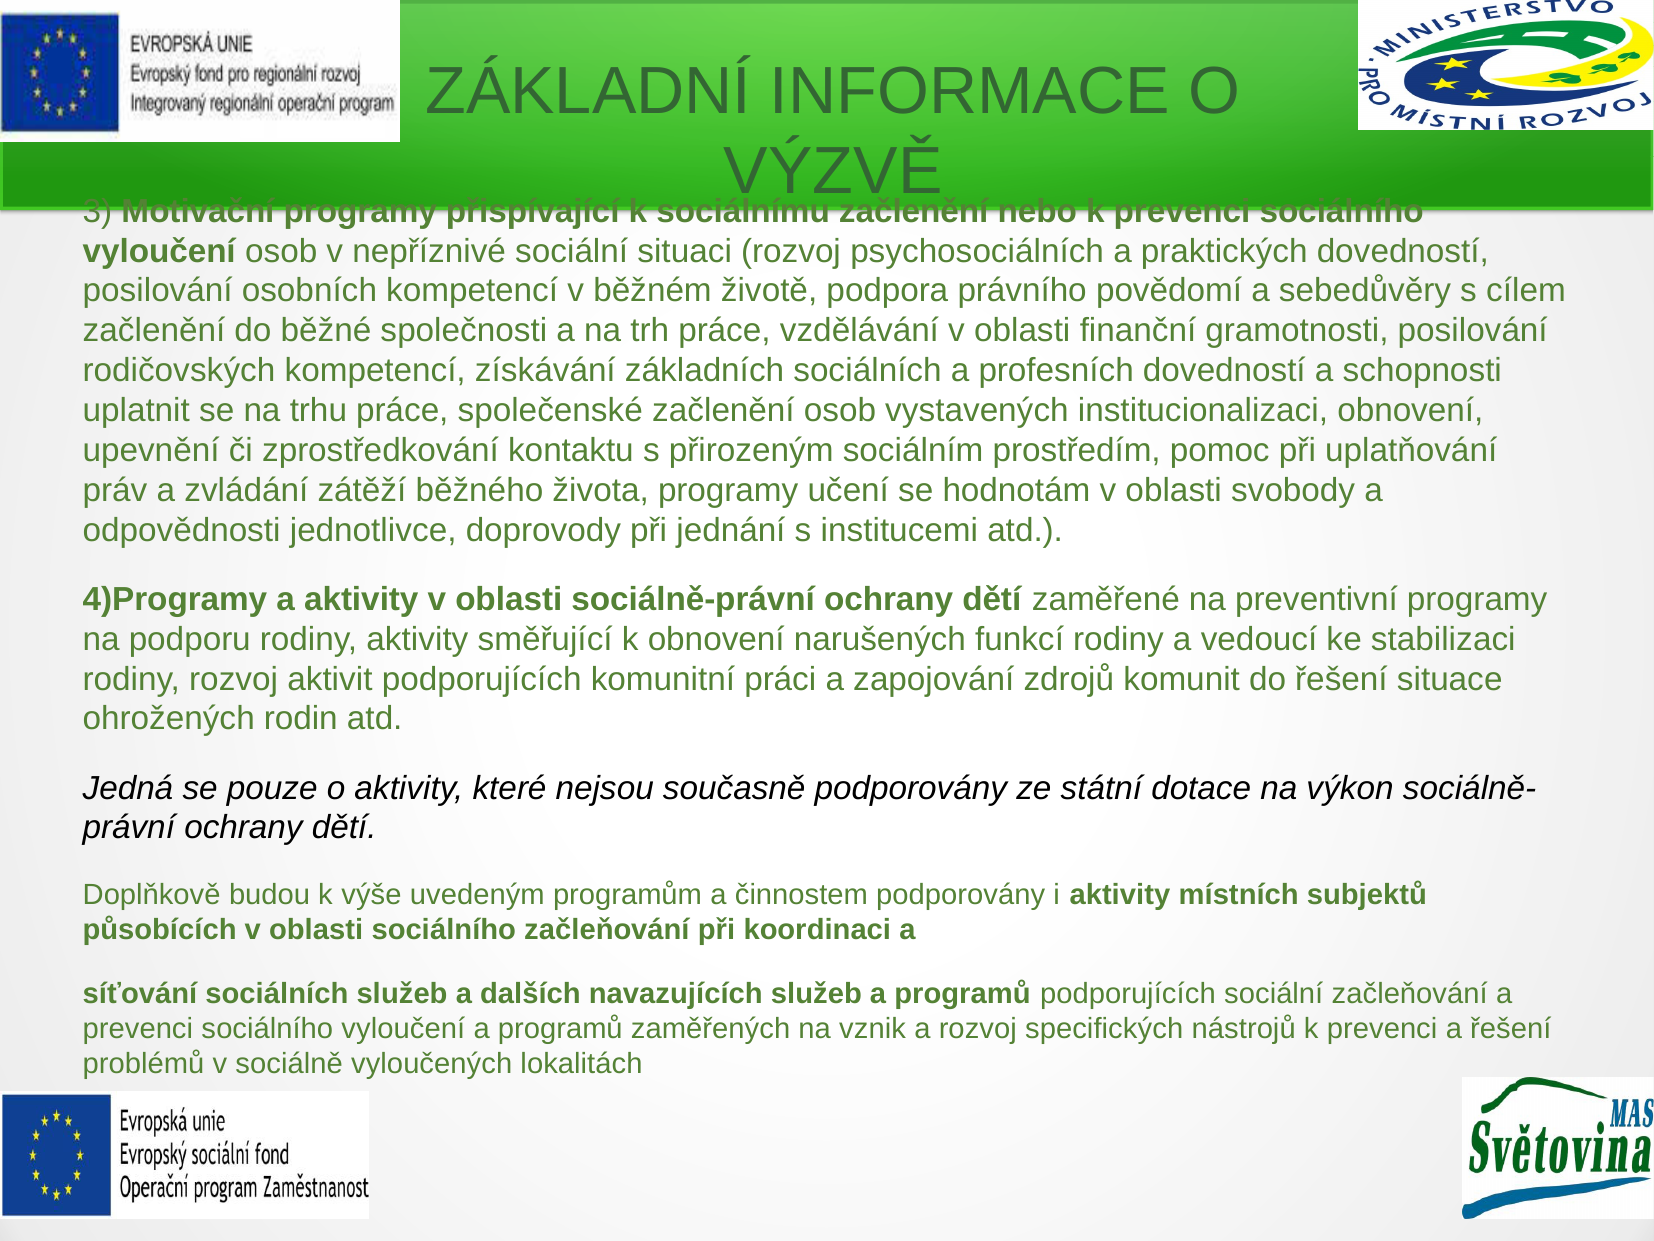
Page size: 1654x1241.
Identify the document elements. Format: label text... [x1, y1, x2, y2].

picture [0, 0, 400, 142]
picture [1358, 0, 1654, 130]
list 3) Motivační programy přispívající k sociálnímu začlenění nebo k prevenci sociálního vyloučení osob v nepříznivé sociální situaci (rozvoj psychosociálních a praktických dovedností, posilování osobních kompetencí v běžném životě, podpora právního povědomí a sebedůvěry s cílem začlenění do běžné společnosti a na trh práce, vzdělávání v oblasti finanční gramotnosti, posilování rodičovských kompetencí, získávání základních sociálních a profesních dovedností a schopnosti uplatnit se na trhu práce, společenské začlenění osob vystavených institucionalizaci, obnovení, upevnění či zprostředkování kontaktu s přirozeným sociálním prostředím, pomoc při uplatňování práv a zvládání zátěží běžného života, programy učení se hodnotám v oblasti svobody a odpovědnosti jednotlivce, doprovody při jednání s institucemi atd.). 4)Programy a aktivity v oblasti sociálně-právní ochrany dětí zaměřené na preventivní programy na podporu rodiny, aktivity směřující k obnovení narušených funkcí rodiny a vedoucí ke stabilizaci rodiny, rozvoj aktivit podporujících komunitní práci a zapojování zdrojů komunit do řešení situace ohrožených rodin atd. Jedná se pouze o aktivity, které nejsou současně podporovány ze státní dotace na výkon sociálně-právní ochrany dětí. Doplňkově budou k výše uvedeným programům a činnostem podporovány i aktivity místních subjektů působících v oblasti sociálního začleňování při koordinaci a síťování sociálních služeb a dalších navazujících služeb a programů podporujících sociální začleňování a prevenci sociálního vyloučení a programů zaměřených na vznik a rozvoj specifických nástrojů k prevenci a řešení problémů v sociálně vyloučených lokalitách [82, 188, 1571, 1193]
title ZÁKLADNÍ INFORMACE O VÝZVĚ [350, 47, 1317, 188]
picture [1462, 1077, 1654, 1219]
picture [0, 1091, 369, 1219]
